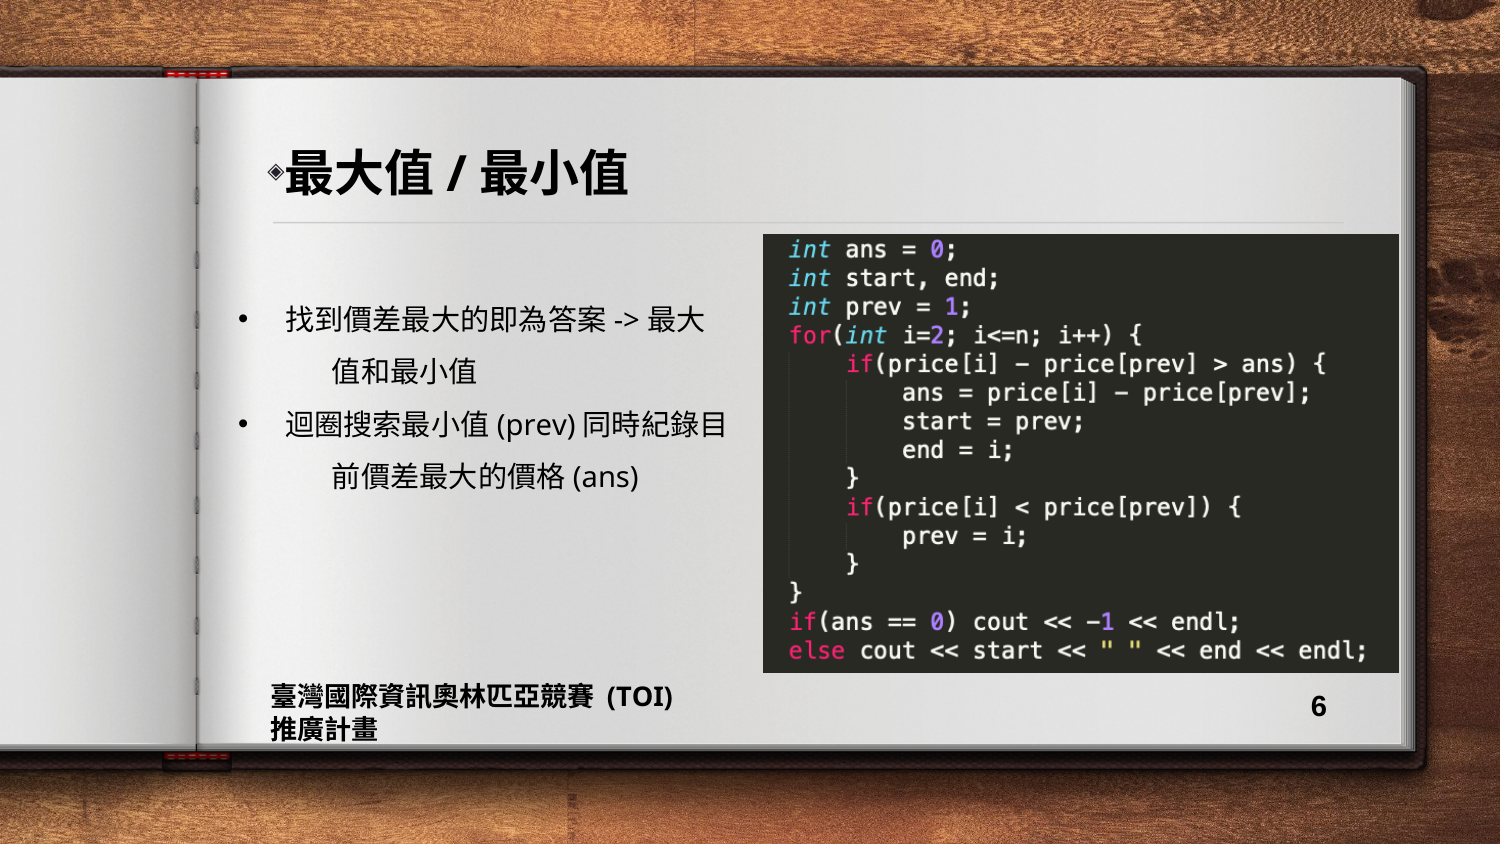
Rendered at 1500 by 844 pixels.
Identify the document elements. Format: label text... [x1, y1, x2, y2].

picture [763, 234, 1399, 673]
text_box [1295, 673, 1386, 737]
text_box 最大值/最小值 [252, 126, 746, 216]
text_box 找到價差最大的即為答案->最大值和最小值 迴圈搜索最小值(prev)同時紀錄目前價差最大的價格(ans) [223, 276, 745, 529]
